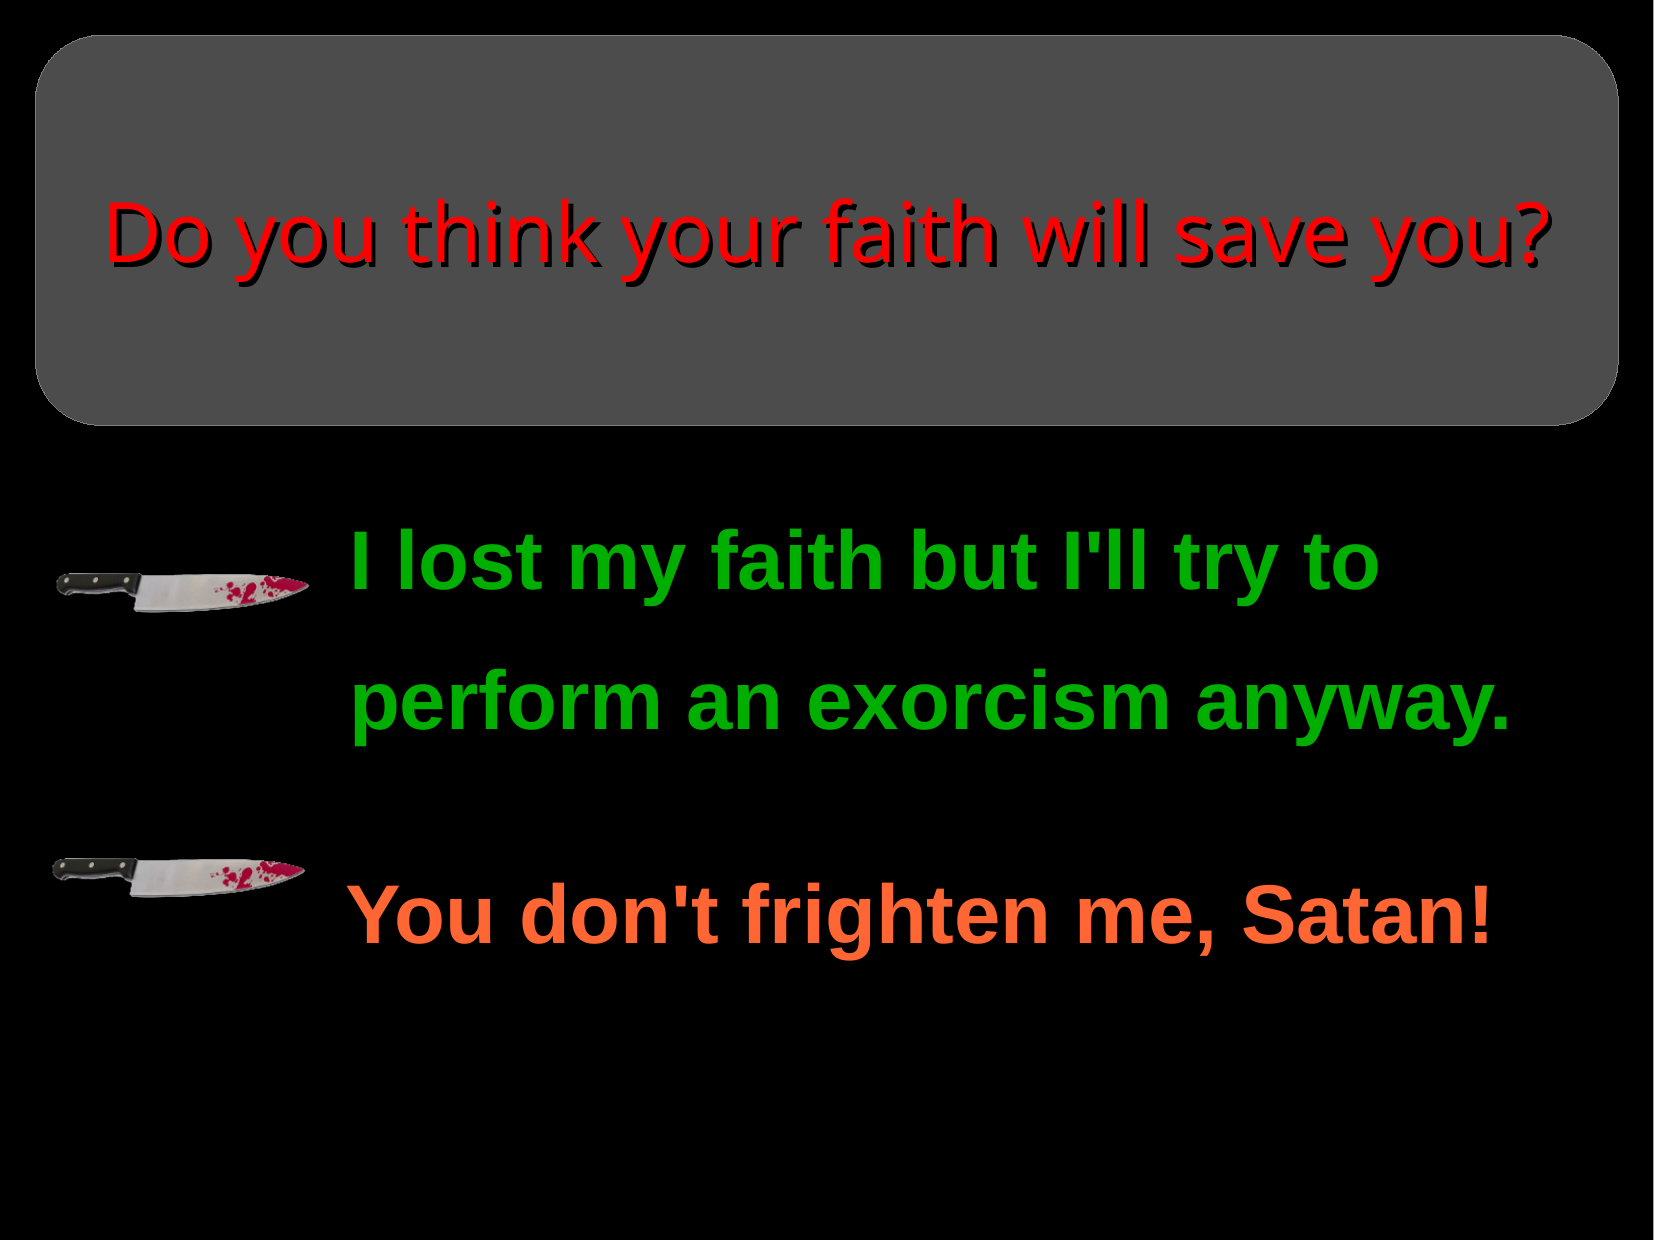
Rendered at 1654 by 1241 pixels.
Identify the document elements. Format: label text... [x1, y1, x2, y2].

picture [31, 513, 335, 674]
text_box I lost my faith but I'll try to perform an exorcism anyway. [334, 460, 1611, 753]
picture [27, 798, 331, 958]
text_box Do you think your faith will save you? [35, 35, 1619, 426]
text_box You don't frighten me, Satan! [330, 814, 1595, 969]
